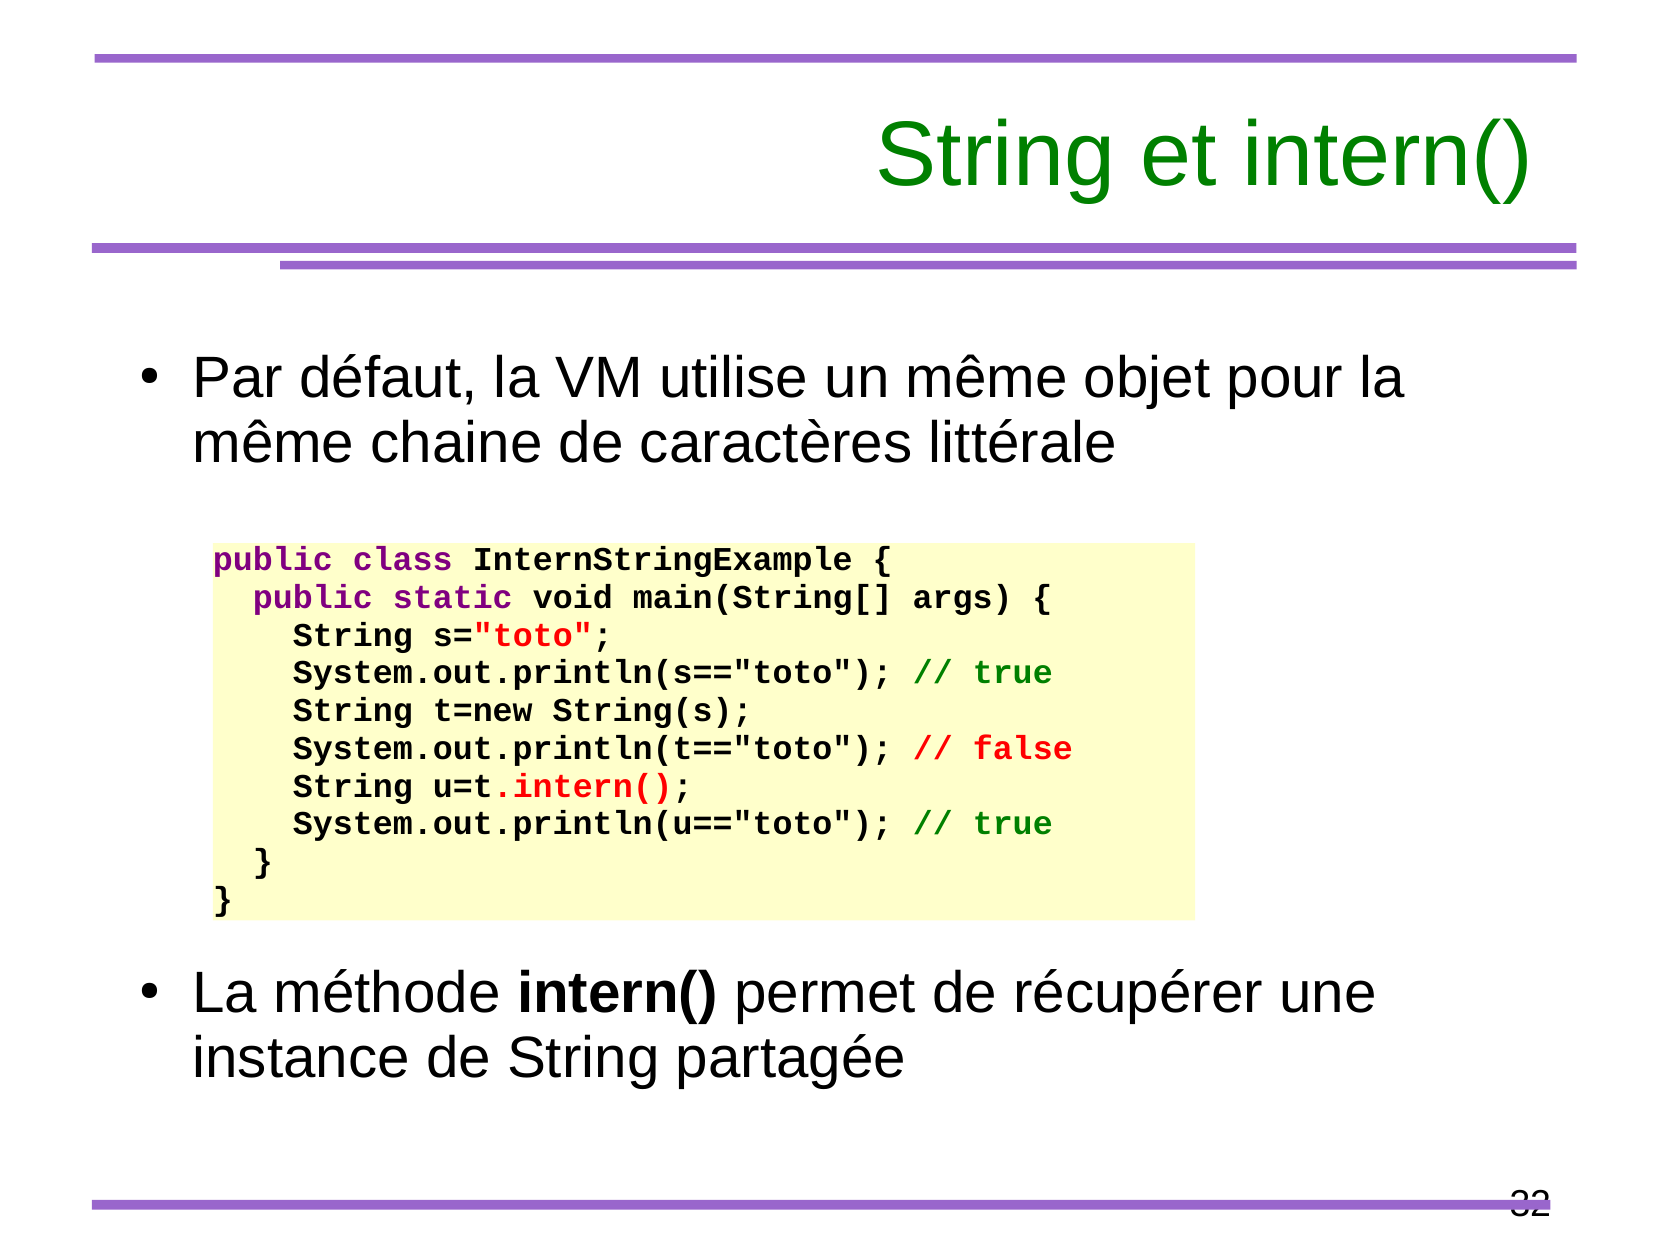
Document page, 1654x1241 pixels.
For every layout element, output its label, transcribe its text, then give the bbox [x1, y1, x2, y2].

text_box public class InternStringExample { public static void main(String[] args) { String s="toto"; System.out.println(s=="toto"); // true String t=new String(s); System.out.println(t=="toto"); // false String u=t.intern(); System.out.println(u=="toto"); // true } } [212, 543, 1196, 921]
list Par défaut, la VM utilise un même objet pour la même chaine de caractères littérale La méthode intern() permet de récupérer une instance de String partagée [121, 344, 1534, 1144]
title String et intern() [121, 49, 1534, 257]
